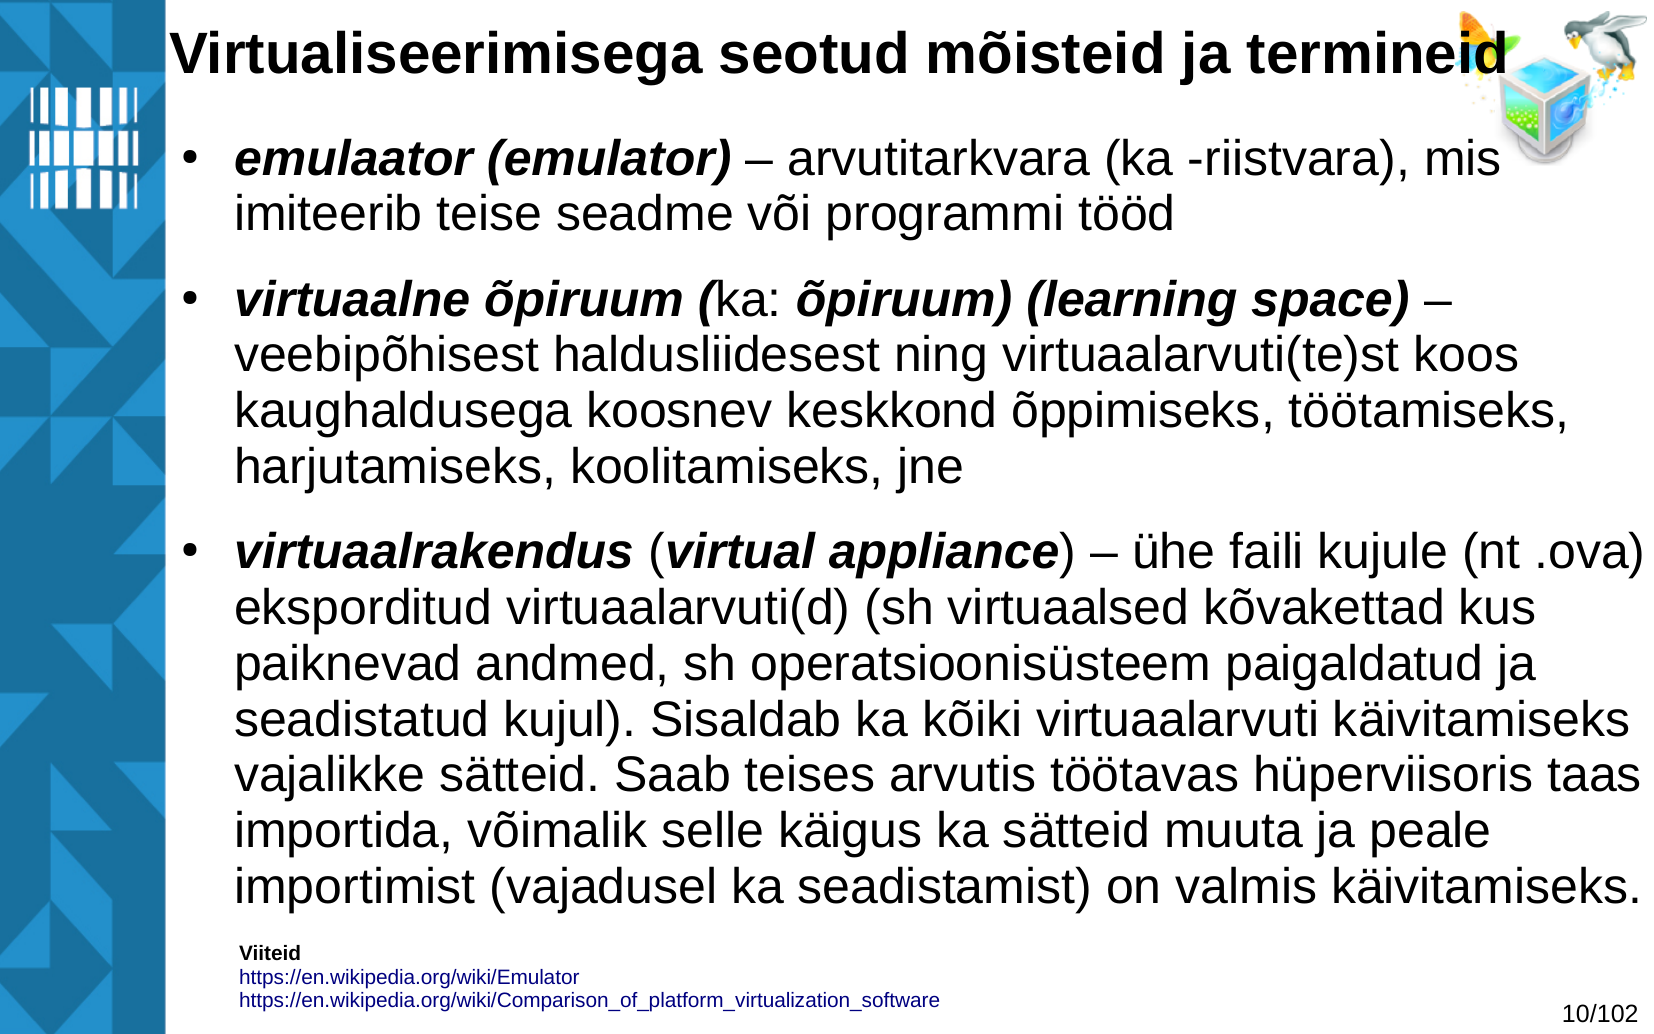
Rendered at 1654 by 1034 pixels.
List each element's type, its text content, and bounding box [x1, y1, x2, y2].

picture [1452, 7, 1653, 166]
list emulaator (emulator) – arvutitarkvara (ka -riistvara), mis imiteerib teise seadme või programmi tööd virtuaalne õpiruum (ka: õpiruum) (learning space) – veebipõhisest haldusliidesest ning virtuaalarvuti(te)st koos kaughaldusega koosnev keskkond õppimiseks, töötamiseks, harjutamiseks, koolitamiseks, jne virtuaalrakendus (virtual appliance) – ühe faili kujule (nt .ova) eksporditud virtuaalarvuti(d) (sh virtuaalsed kõvakettad kus paiknevad andmed, sh operatsioonisüsteem paigaldatud ja seadistatud kujul). Sisaldab ka kõiki virtuaalarvuti käivitamiseks vajalikke sätteid. Saab teises arvutis töötavas hüperviisoris taas importida, võimalik selle käigus ka sätteid muuta ja peale importimist (vajadusel ka seadistamist) on valmis käivitamiseks. [163, 129, 1648, 997]
text_box Viiteid https://en.wikipedia.org/wiki/Emulator https://en.wikipedia.org/wiki/Comparison_of_platform_virtualization_software [224, 934, 969, 1020]
title Virtualiseerimisega seotud mõisteid ja termineid [169, 11, 1571, 95]
